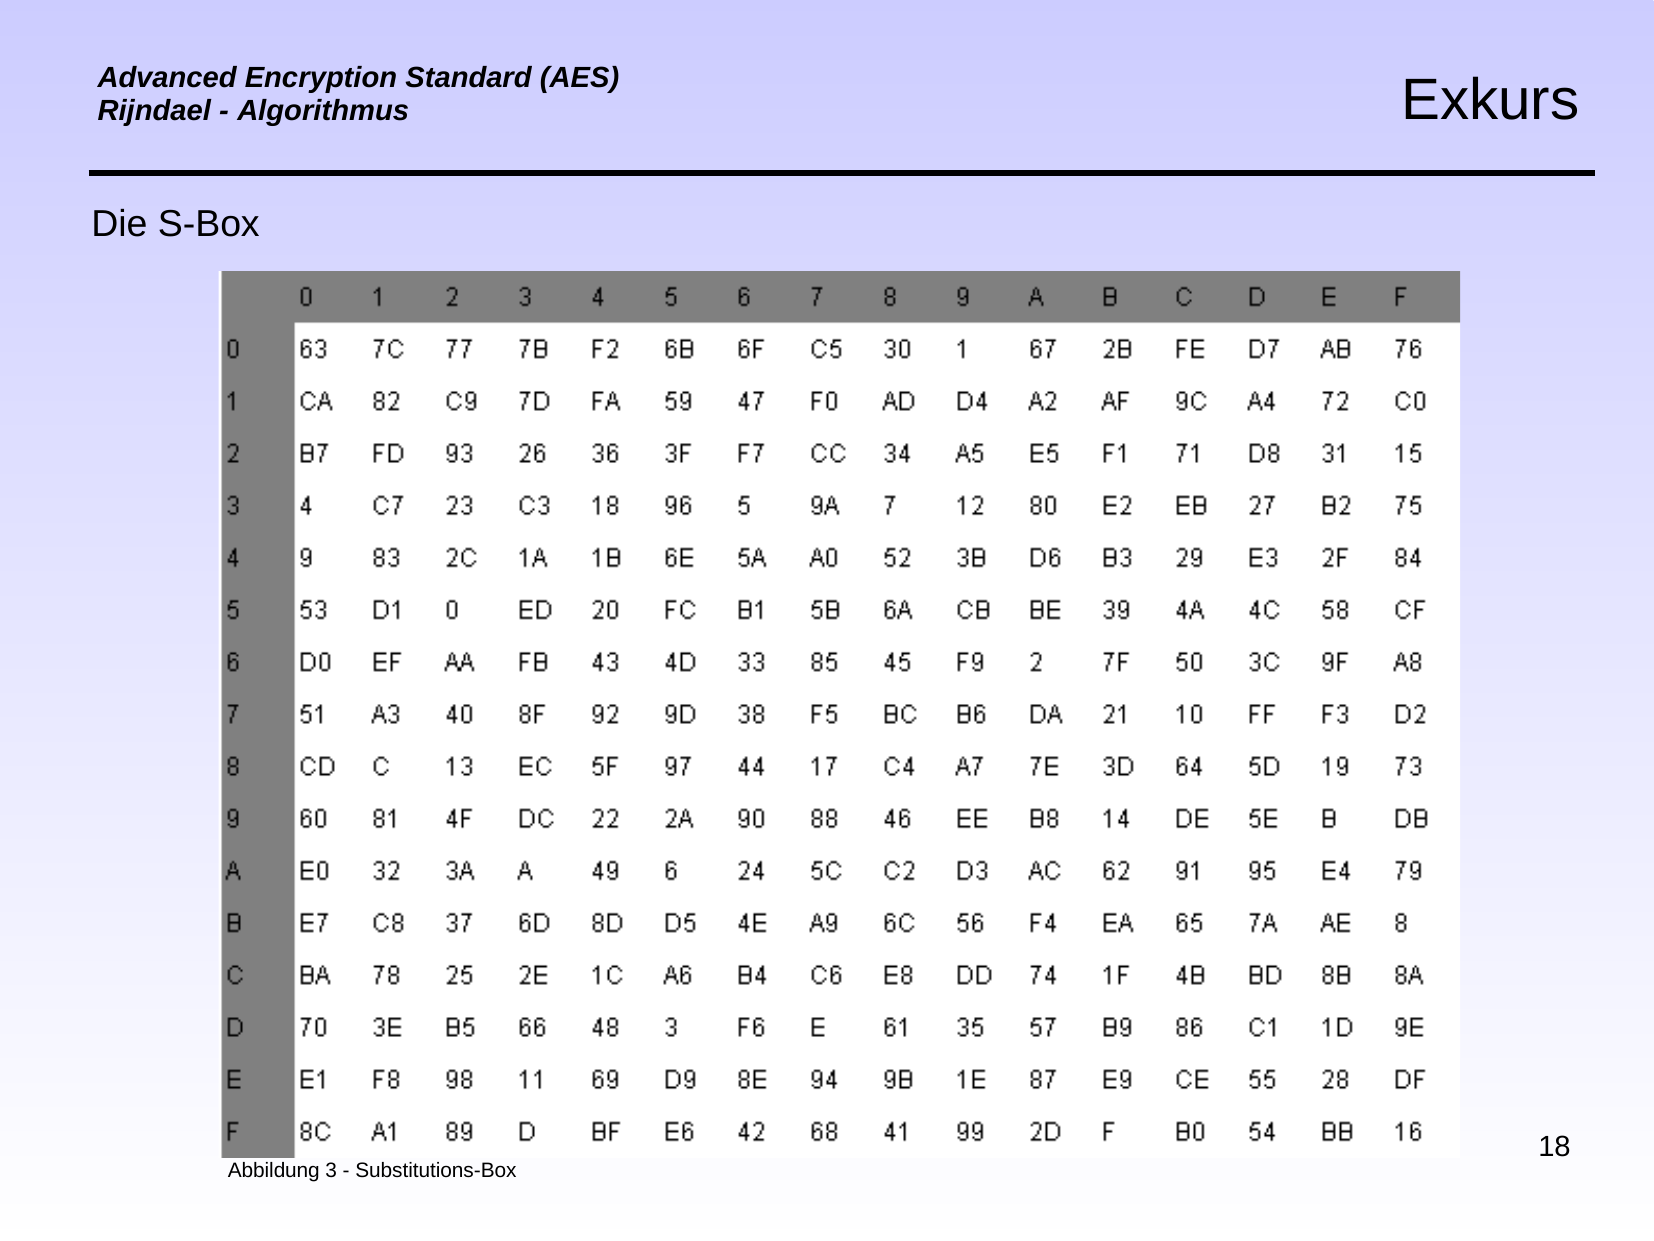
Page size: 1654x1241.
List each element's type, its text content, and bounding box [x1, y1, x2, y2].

text_box Advanced Encryption Standard (AES) Rijndael - Algorithmus [82, 29, 650, 159]
text_box Abbildung 3 - Substitutions-Box [213, 1151, 532, 1190]
text_box Die S-Box [76, 194, 275, 252]
chart [218, 271, 1461, 1158]
text_box Exkurs [767, 59, 1595, 139]
